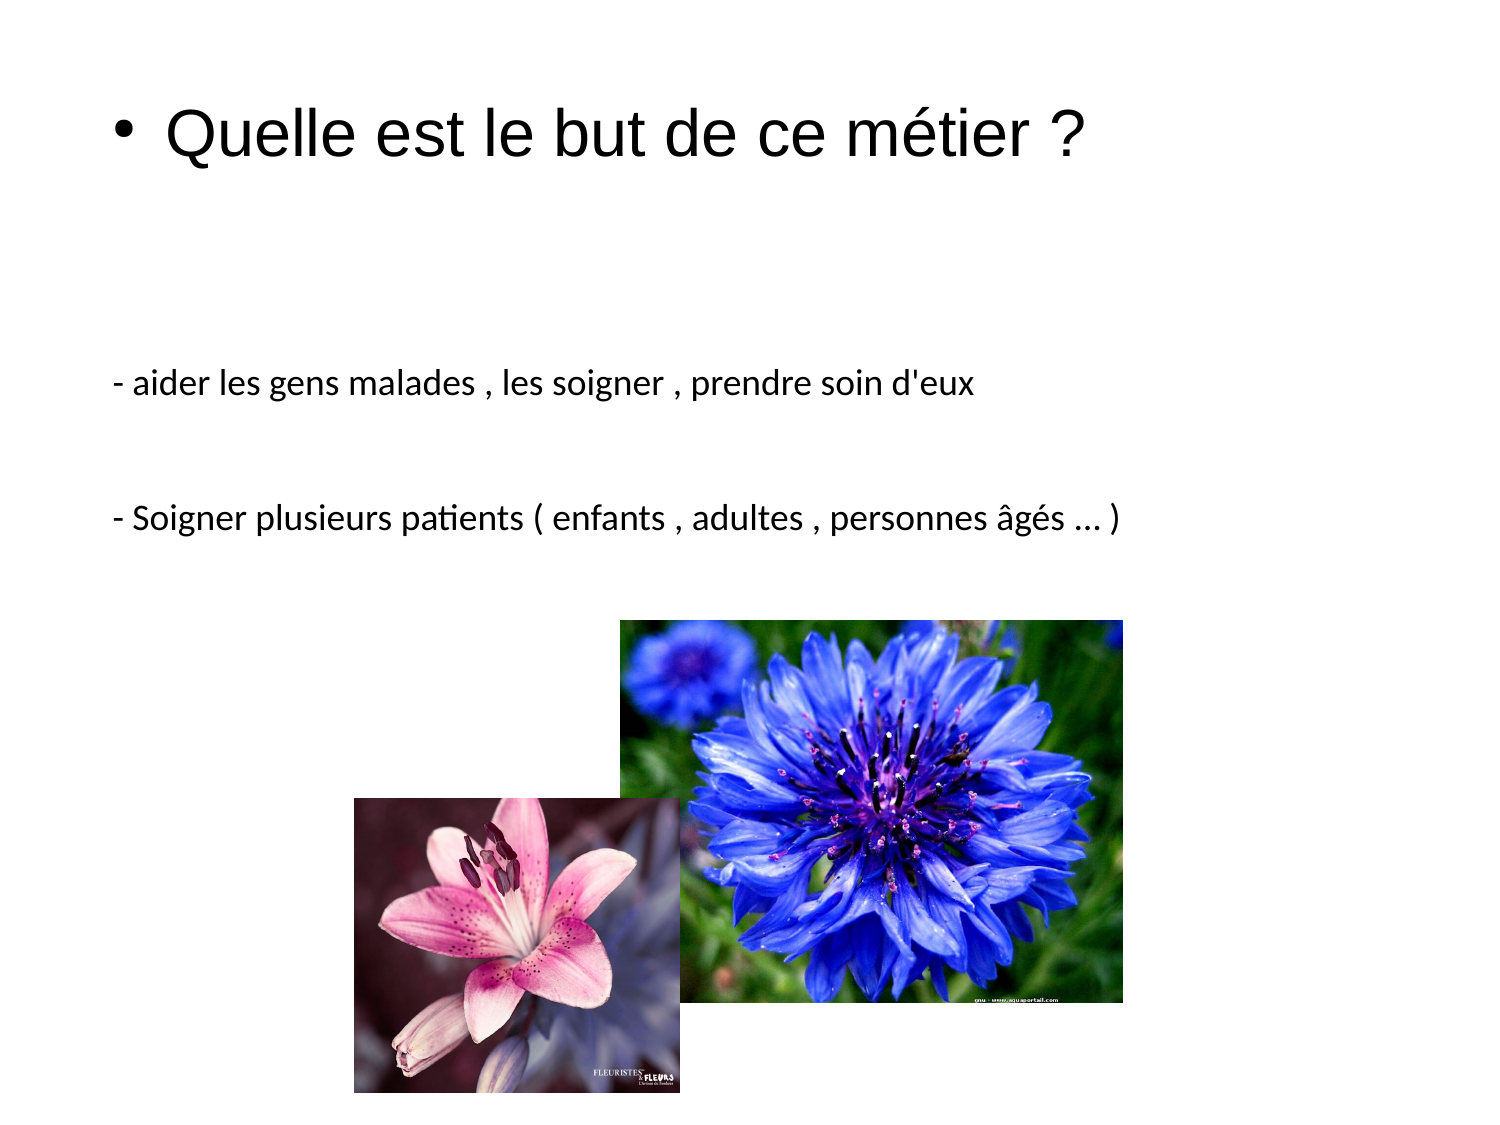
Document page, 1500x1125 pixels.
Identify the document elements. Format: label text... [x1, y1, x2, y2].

title - aider les gens malades , les soigner , prendre soin d'eux - Soigner plusieurs patients ( enfants , adultes , personnes âgés … ) [112, 349, 1388, 591]
picture [354, 620, 1123, 1093]
list Quelle est le but de ce métier ? [76, 90, 1427, 244]
